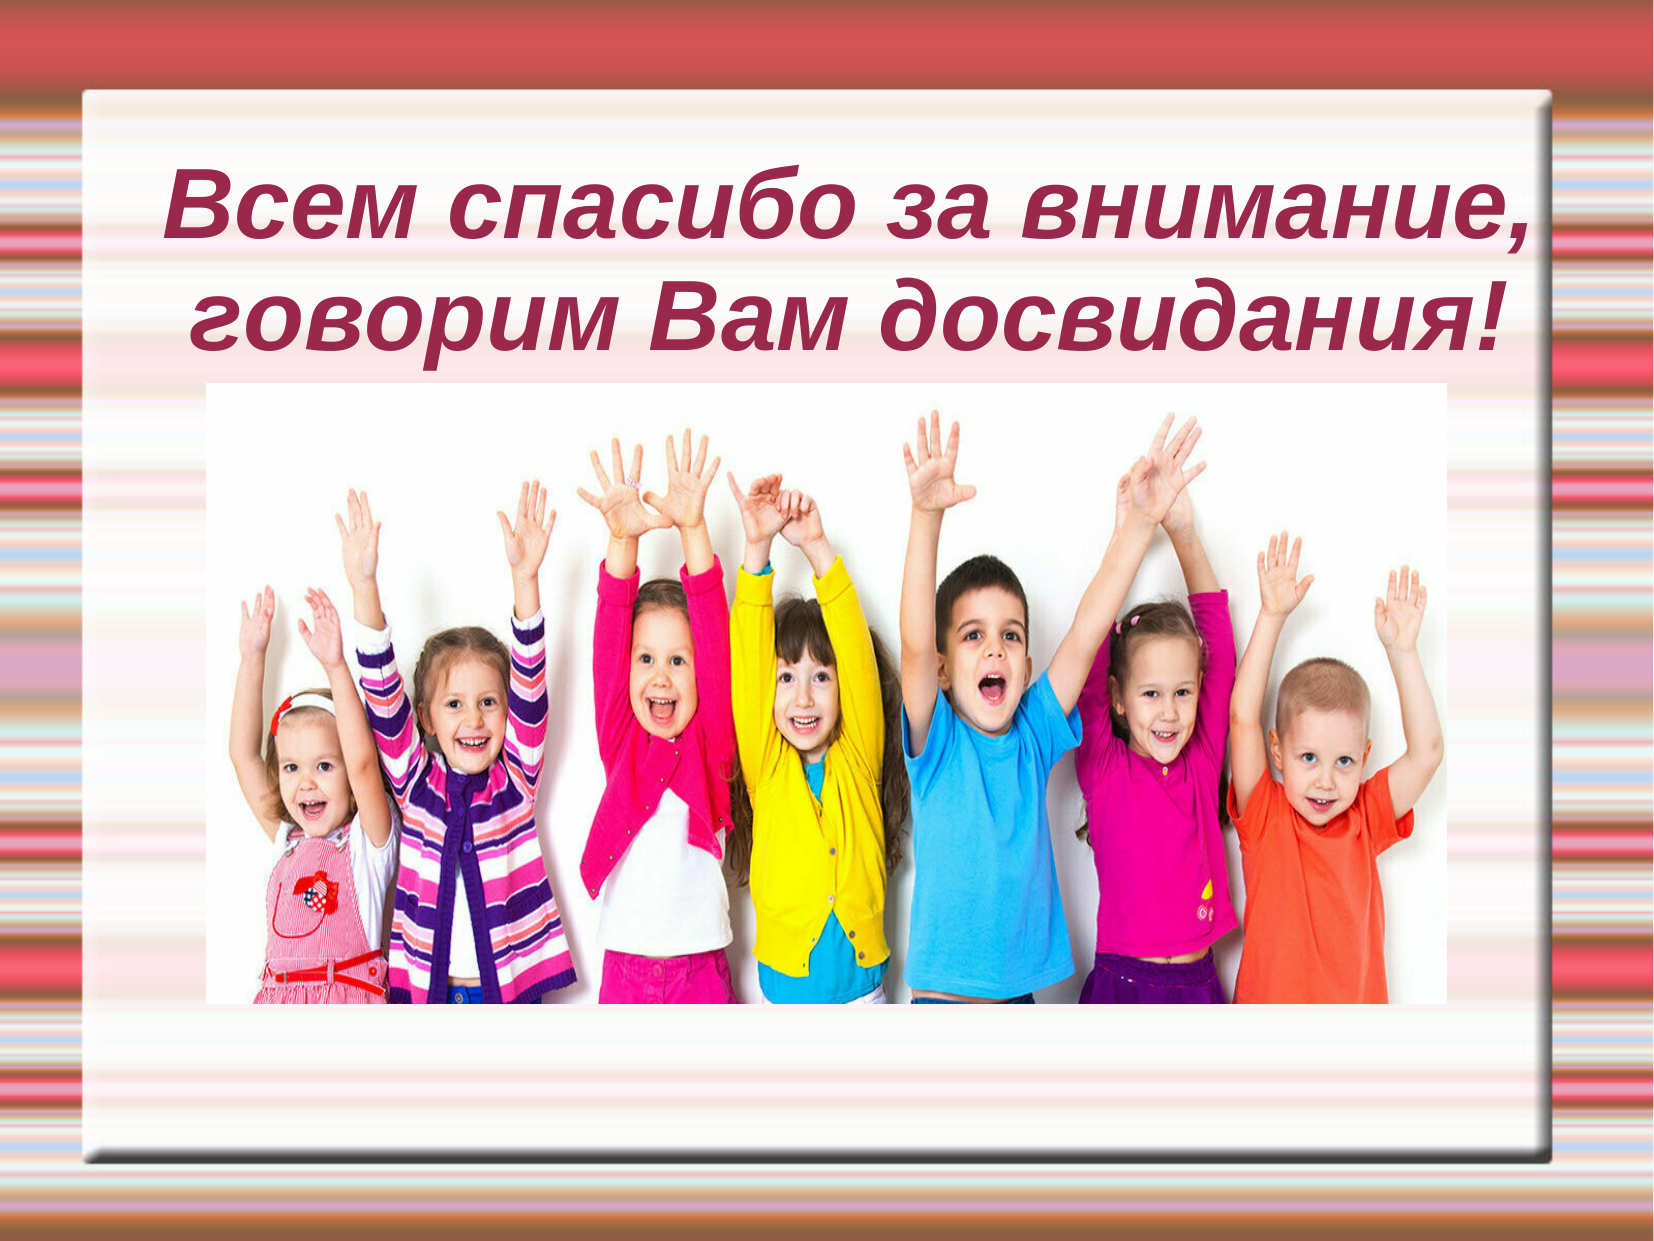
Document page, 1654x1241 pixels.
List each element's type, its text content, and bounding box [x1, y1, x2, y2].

picture [0, 0, 1654, 1241]
text_box Всем спасибо за внимание, говорим Вам досвидания! [147, 147, 1553, 372]
